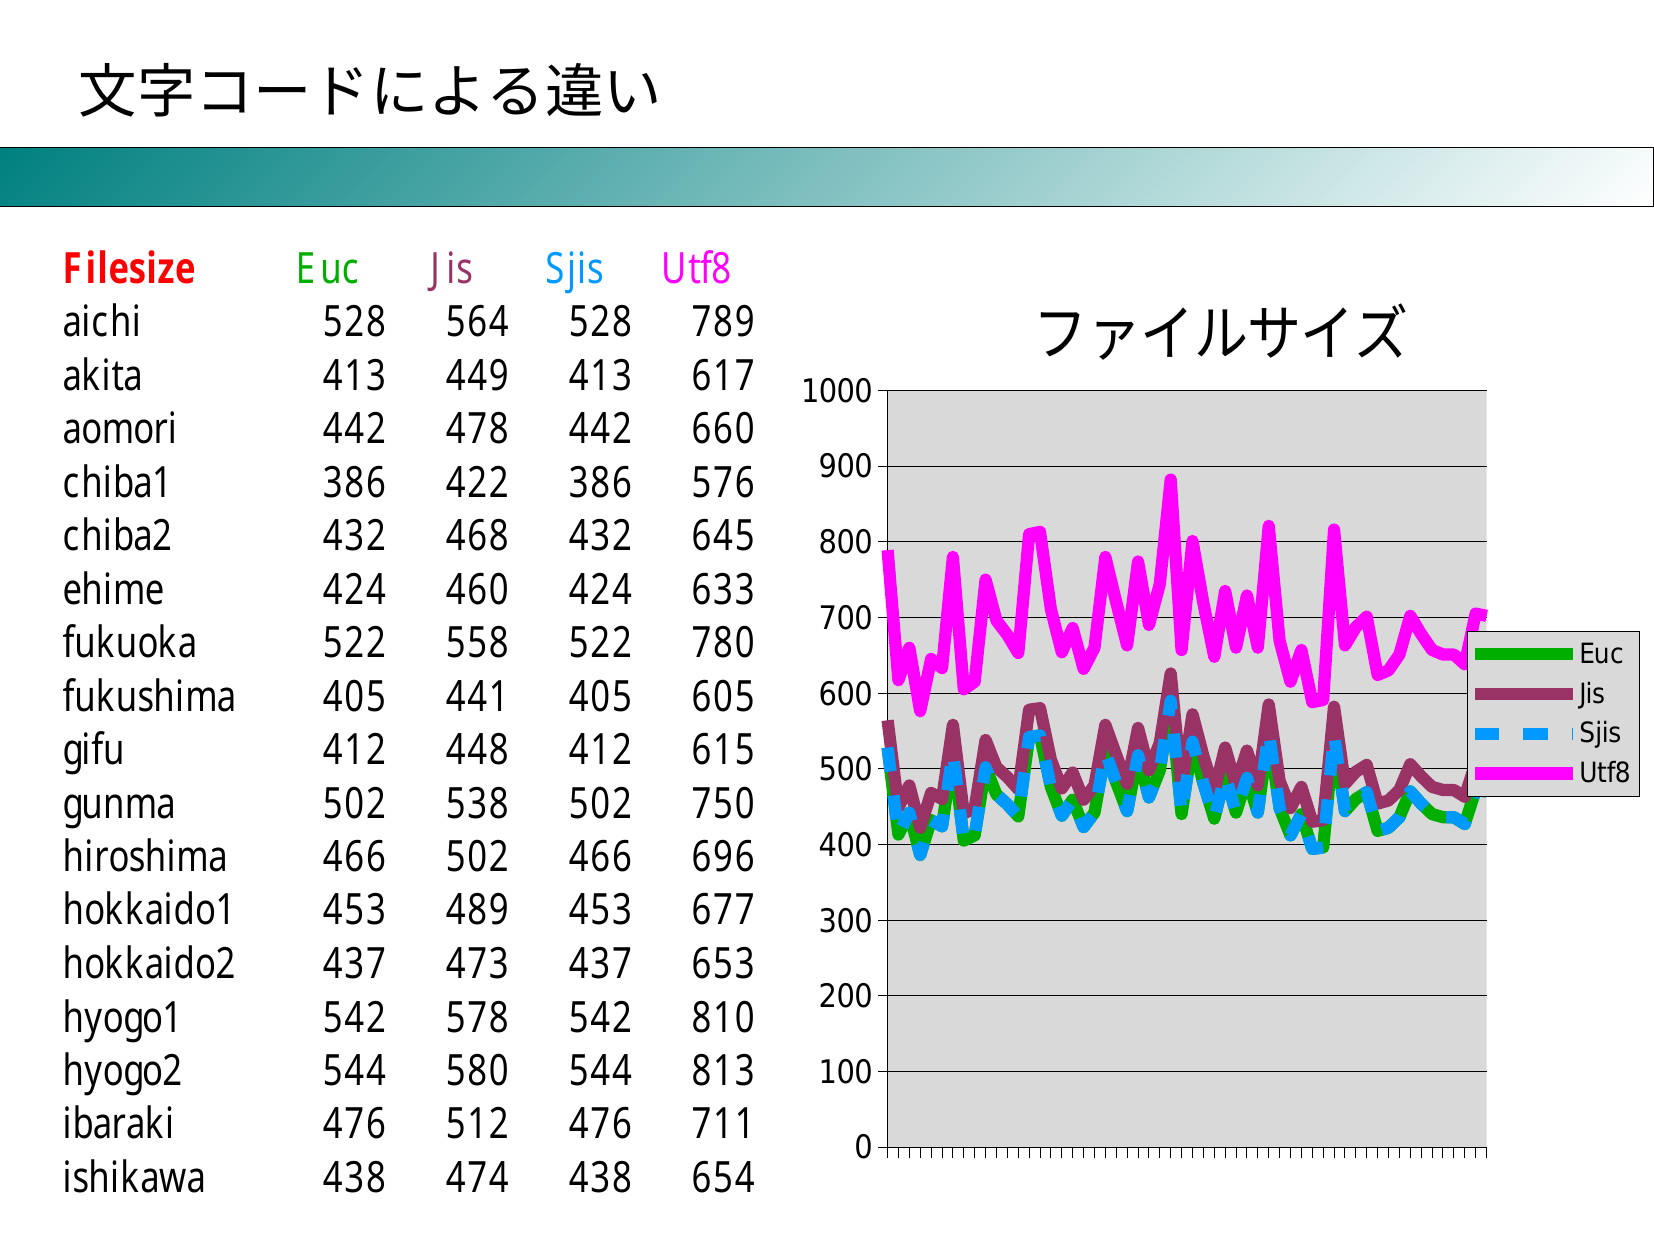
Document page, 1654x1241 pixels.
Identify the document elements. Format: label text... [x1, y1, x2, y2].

chart [60, 240, 761, 1207]
text_box 文字コードによる違い [61, 34, 945, 134]
chart [783, 254, 1642, 1186]
